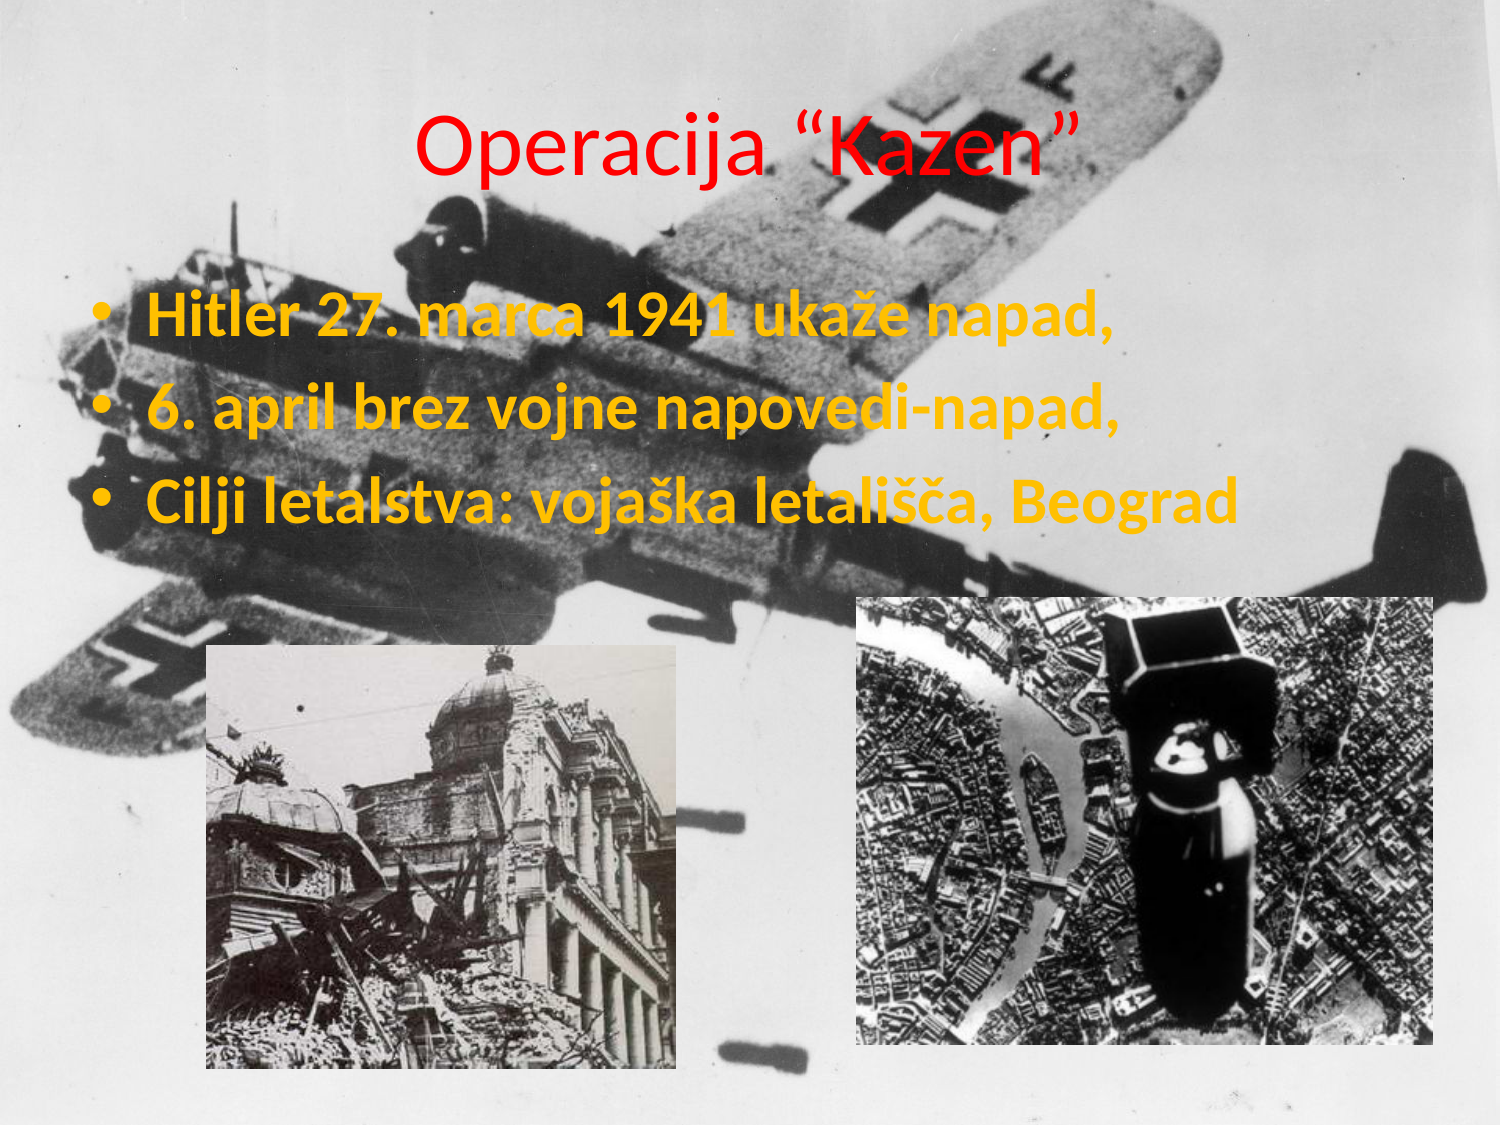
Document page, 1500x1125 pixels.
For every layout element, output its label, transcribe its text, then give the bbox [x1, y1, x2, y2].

picture [0, 0, 1500, 1125]
title Operacija “Kazen” [75, 45, 1425, 233]
list Hitler 27. marca 1941 ukaže napad, 6. april brez vojne napovedi-napad, Cilji letalstva: vojaška letališča, Beograd [75, 262, 1425, 1005]
